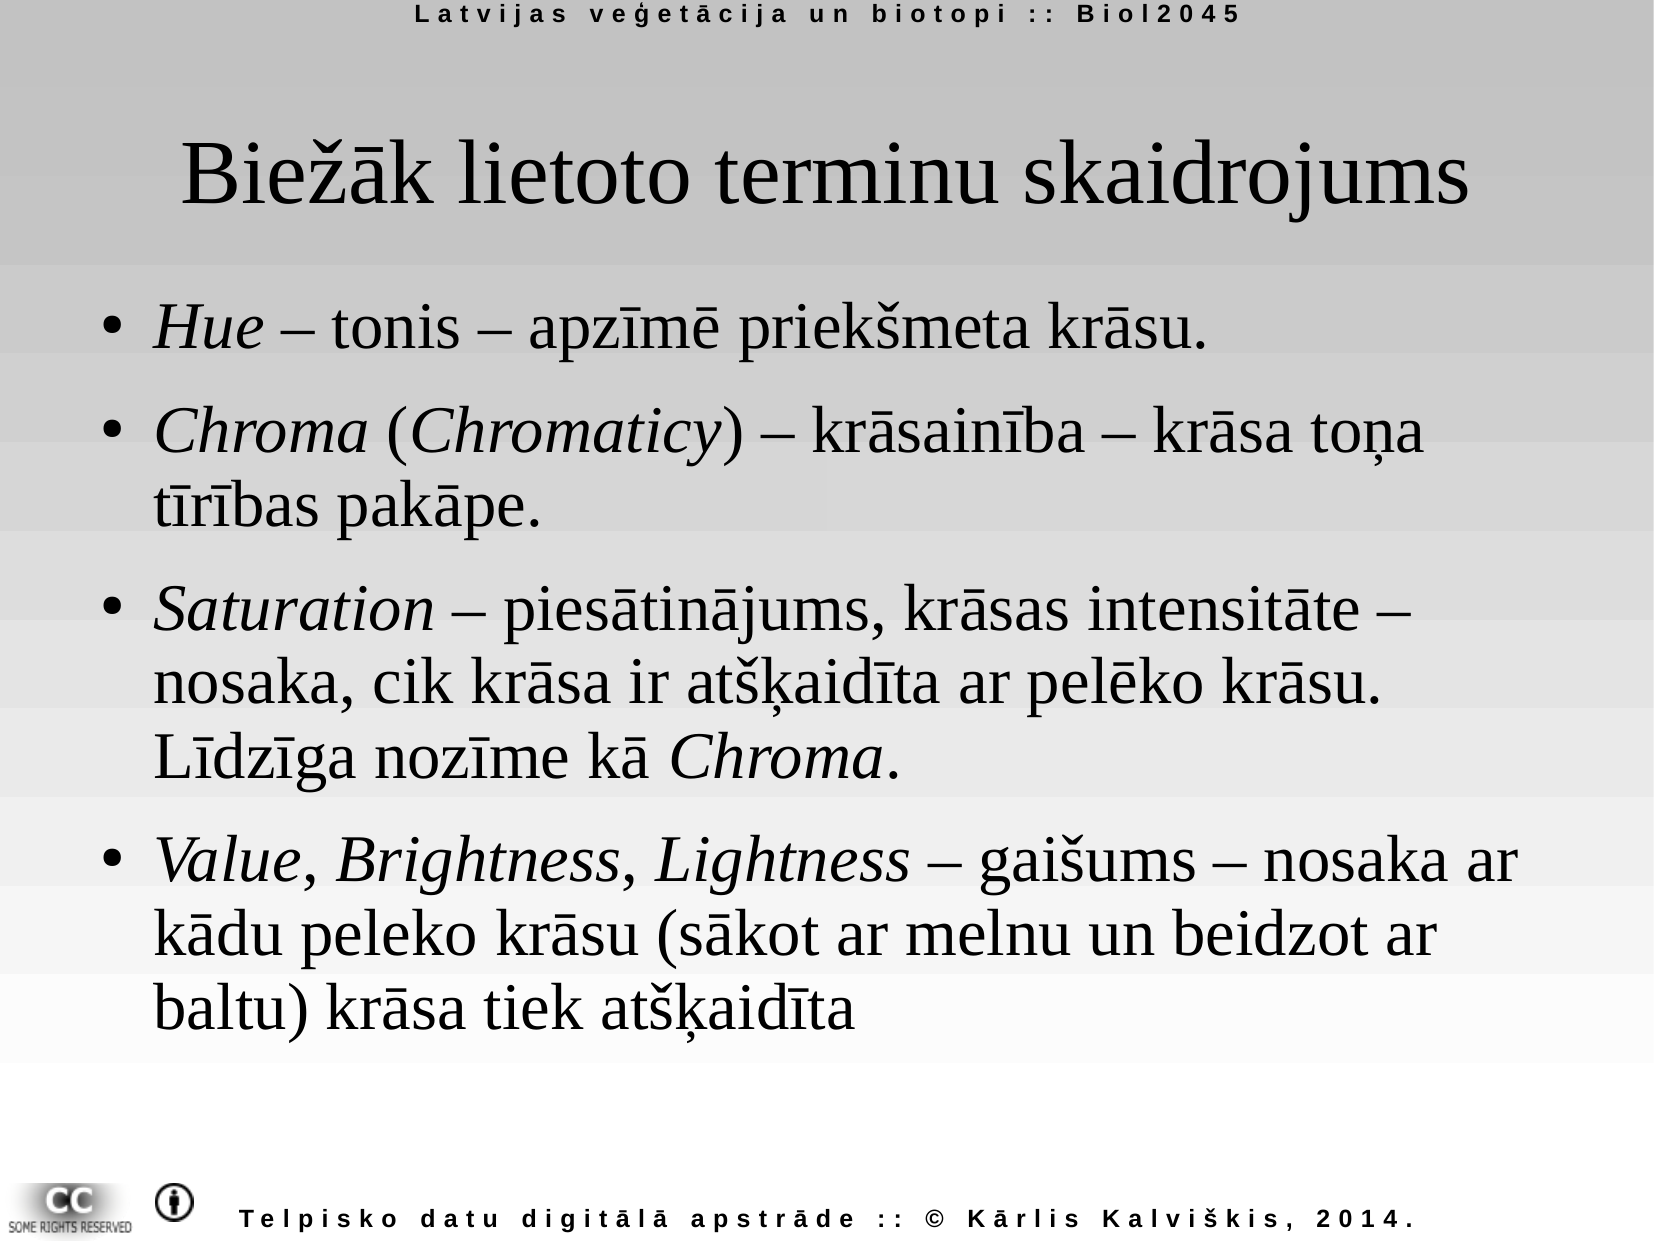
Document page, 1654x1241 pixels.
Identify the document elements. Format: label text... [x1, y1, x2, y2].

picture [0, 0, 1654, 1241]
title Biežāk lietoto terminu skaidrojums [29, 49, 1625, 296]
list Hue – tonis – apzīmē priekšmeta krāsu. Chroma (Chromaticy) – krāsainība – krāsa toņa tīrības pakāpe. Saturation – piesātinājums, krāsas intensitāte – nosaka, cik krāsa ir atšķaidīta ar pelēko krāsu. Līdzīga nozīme kā Chroma. Value, Brightness, Lightness – gaišums – nosaka ar kādu peleko krāsu (sākot ar melnu un beidzot ar baltu) krāsa tiek atšķaidīta [82, 289, 1571, 1113]
